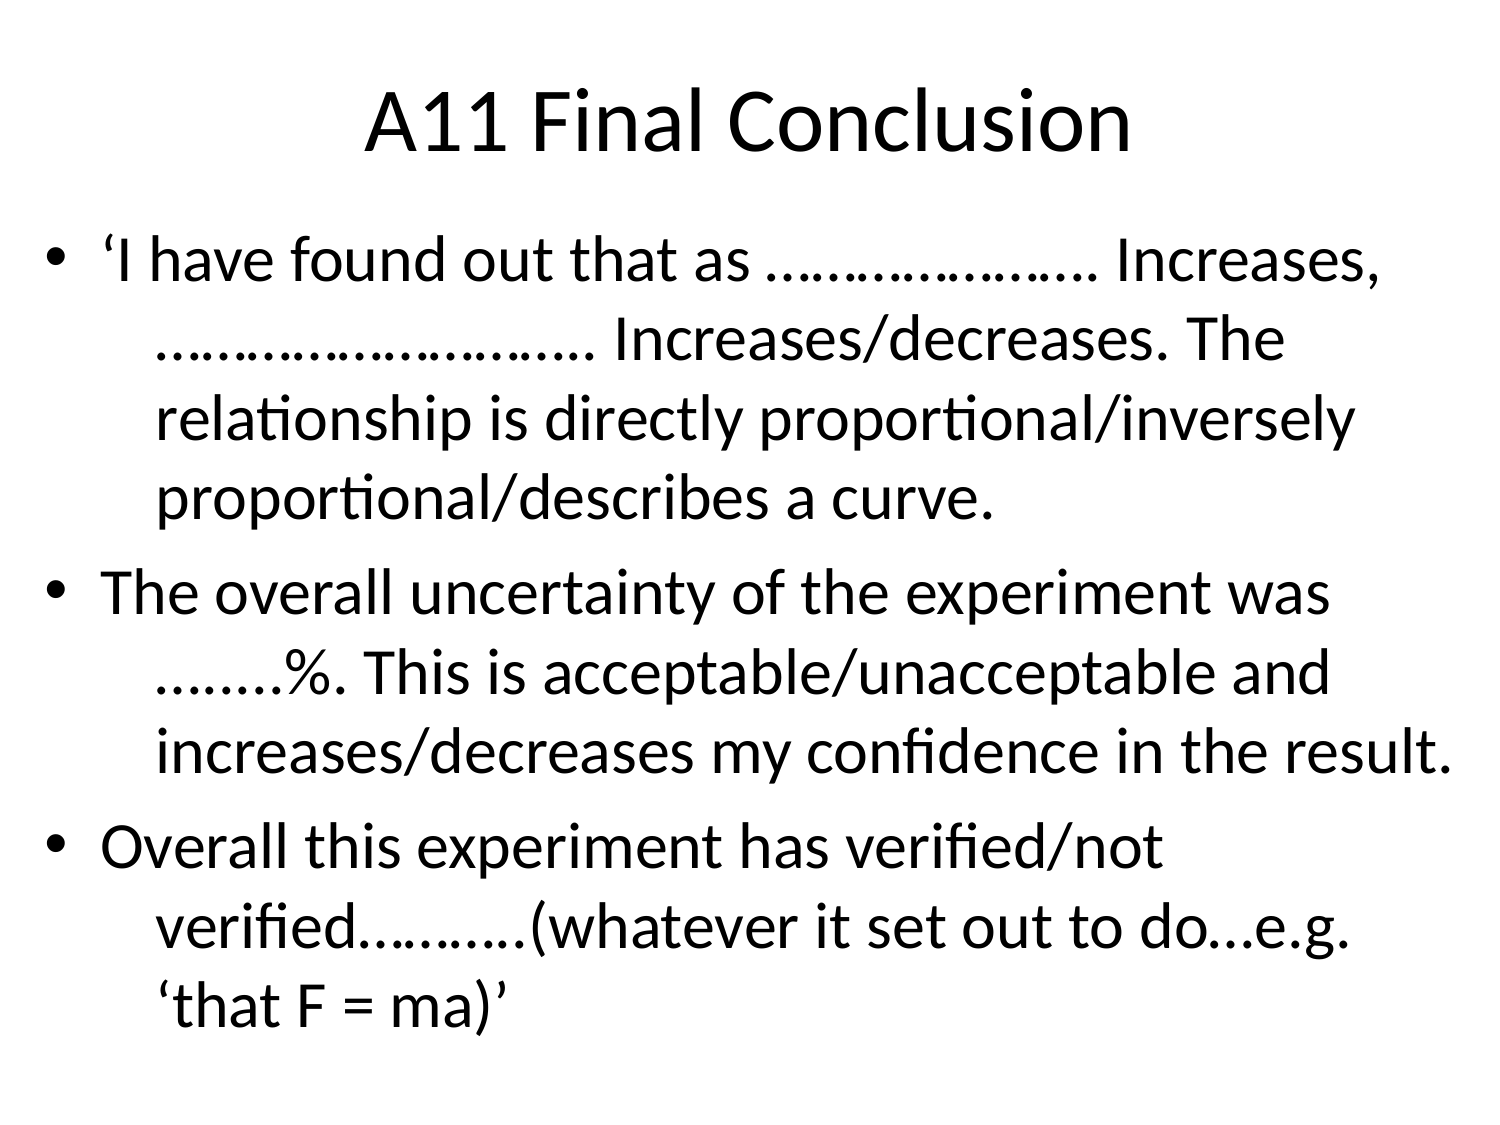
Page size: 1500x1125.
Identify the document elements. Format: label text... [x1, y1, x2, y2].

title A11 Final Conclusion [75, 20, 1426, 208]
list ‘I have found out that as …………………. Increases, ……………………….. Increases/decreases. The relationship is directly proportional/inversely proportional/describes a curve. The overall uncertainty of the experiment was ….....%. This is acceptable/unacceptable and increases/decreases my confidence in the result. Overall this experiment has verified/not verified………..(whatever it set out to do…e.g. ‘that F = ma)’ [29, 208, 1483, 1071]
